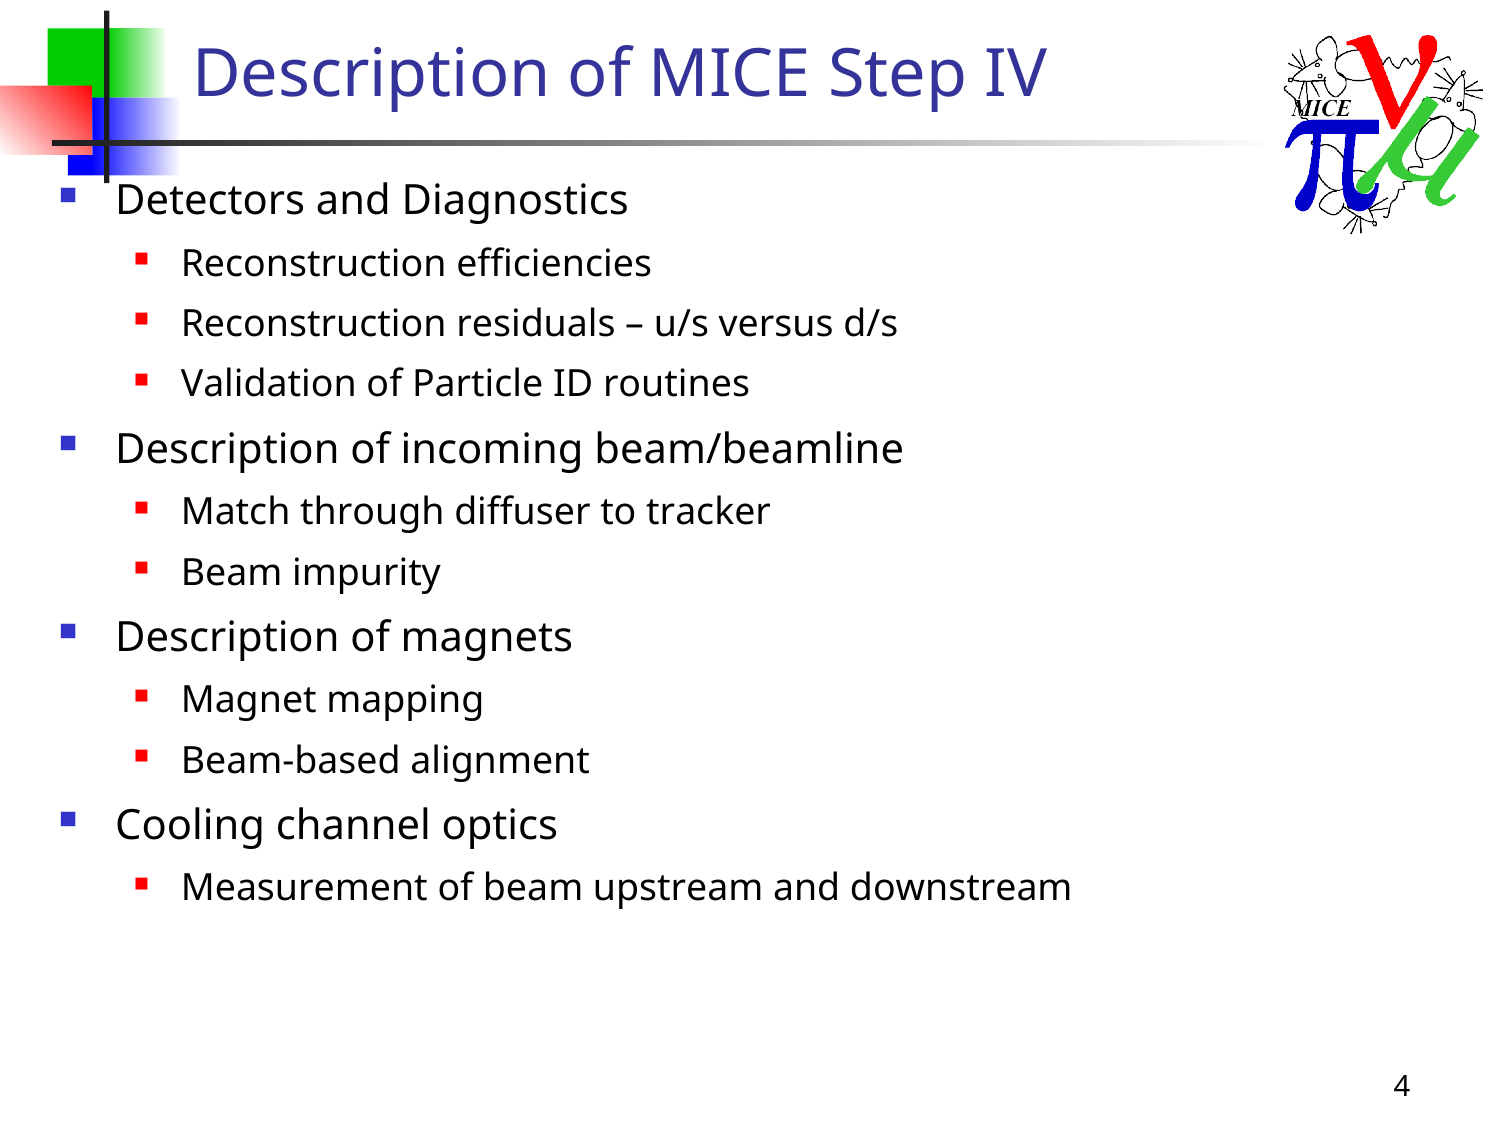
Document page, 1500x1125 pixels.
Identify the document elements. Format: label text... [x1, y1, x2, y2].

picture [1264, 5, 1500, 251]
list Detectors and Diagnostics Reconstruction efficiencies Reconstruction residuals – u/s versus d/s Validation of Particle ID routines Description of incoming beam/beamline Match through diffuser to tracker Beam impurity Description of magnets Magnet mapping Beam-based alignment Cooling channel optics Measurement of beam upstream and downstream [59, 169, 1495, 824]
title Description of MICE Step IV [191, 0, 1471, 164]
